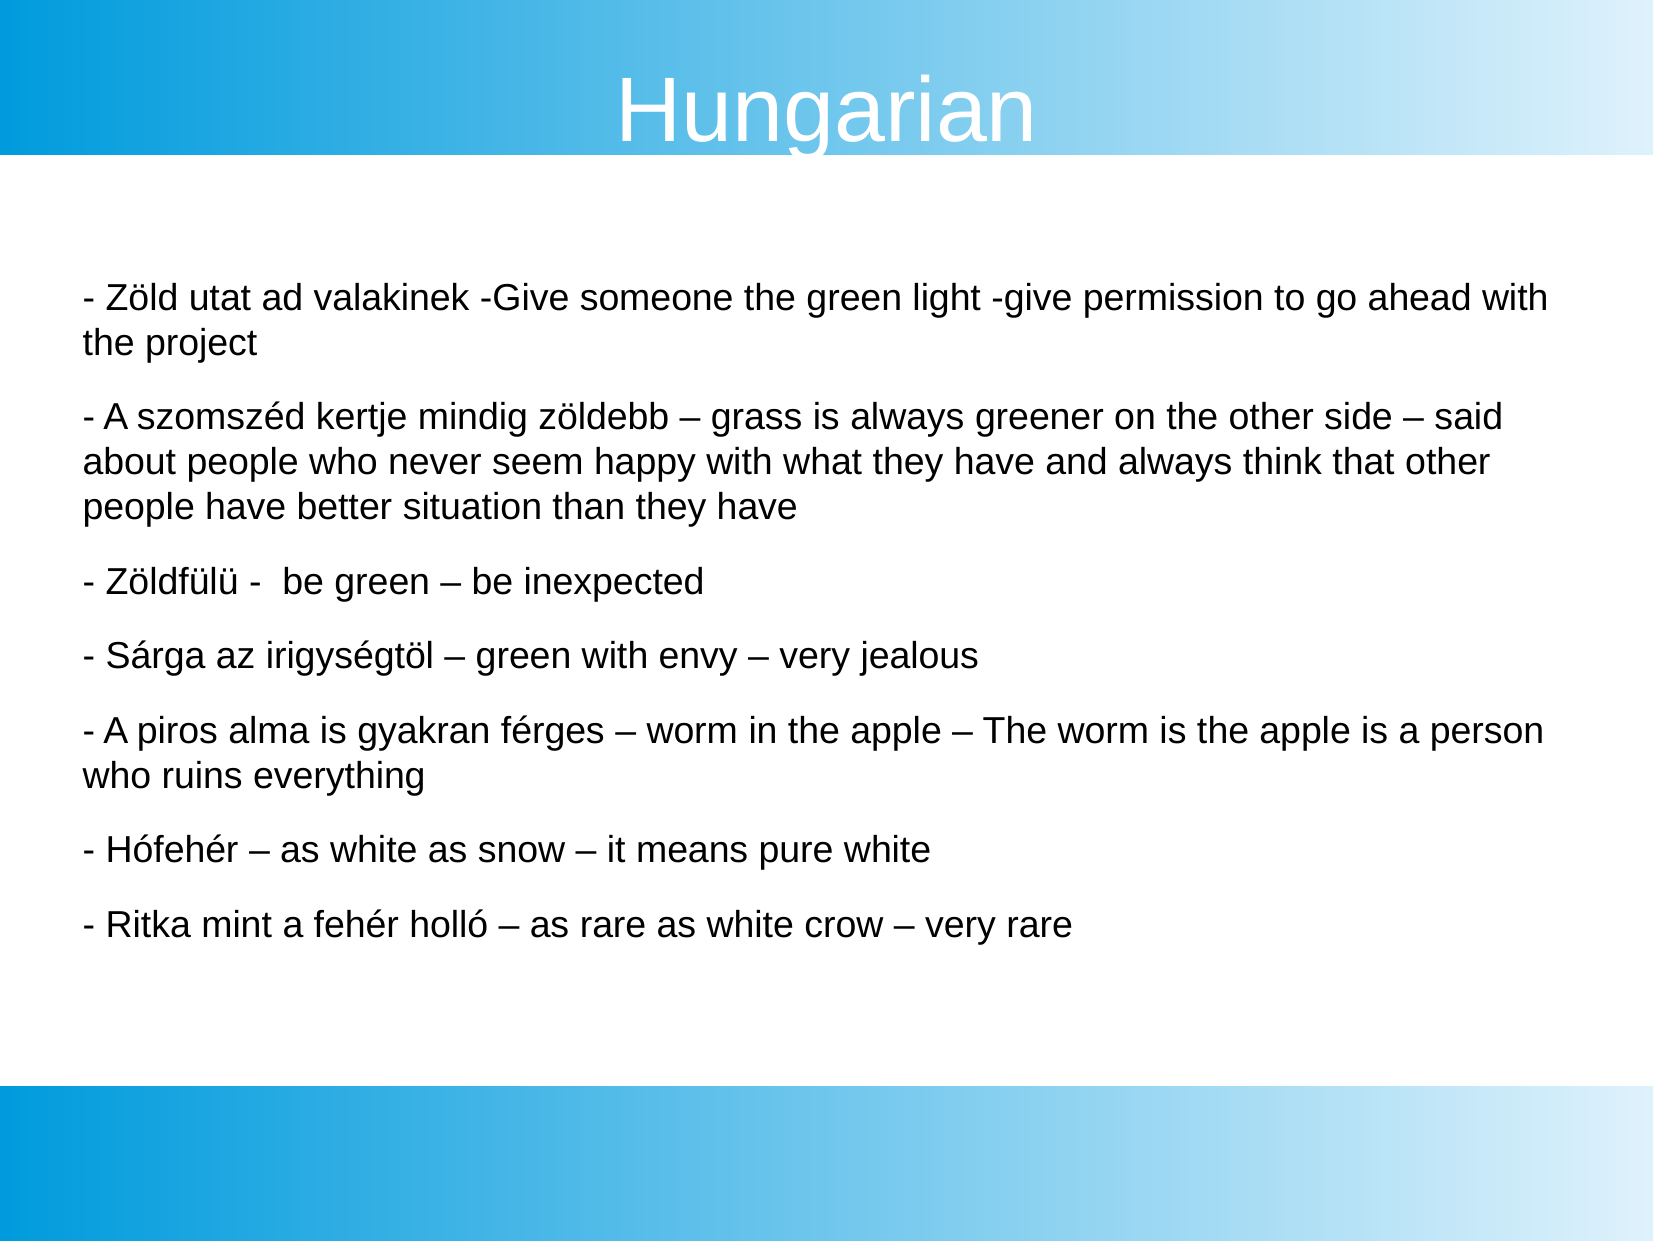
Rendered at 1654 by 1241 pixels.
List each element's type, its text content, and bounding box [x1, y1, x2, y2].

list - Zöld utat ad valakinek -Give someone the green light -give permission to go ahead with the project - A szomszéd kertje mindig zöldebb – grass is always greener on the other side – said about people who never seem happy with what they have and always think that other people have better situation than they have - Zöldfülü - be green – be inexpected - Sárga az irigységtöl – green with envy – very jealous - A piros alma is gyakran férges – worm in the apple – The worm is the apple is a person who ruins everything - Hófehér – as white as snow – it means pure white - Ritka mint a fehér holló – as rare as white crow – very rare [82, 273, 1571, 993]
title Hungarian [82, 49, 1571, 155]
